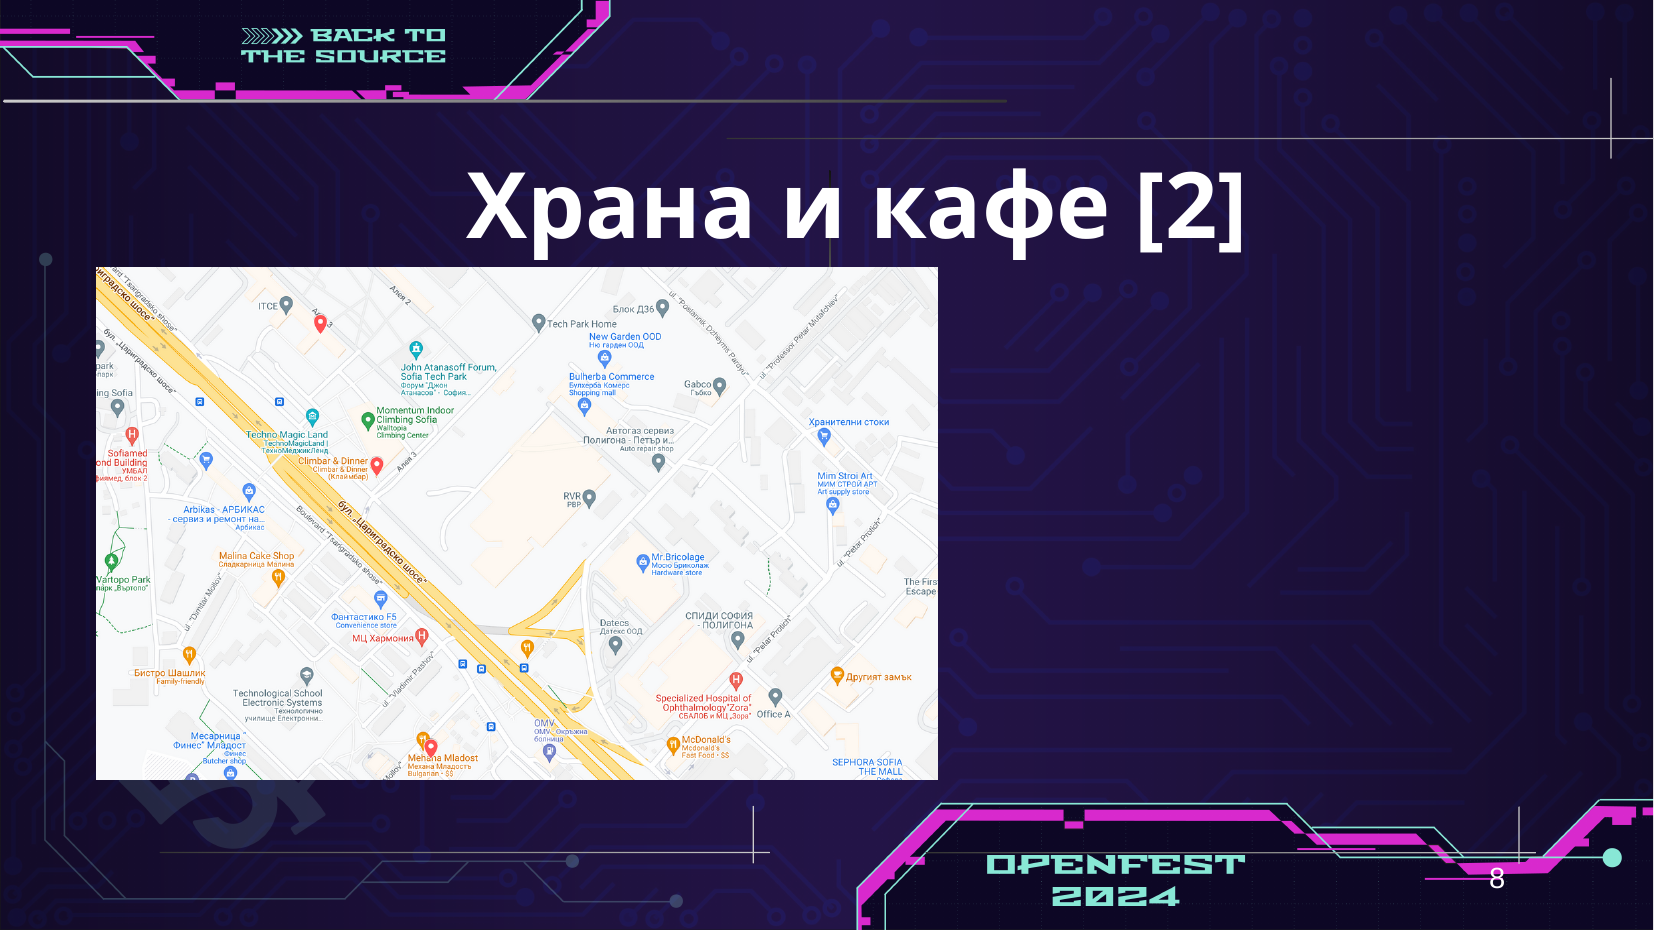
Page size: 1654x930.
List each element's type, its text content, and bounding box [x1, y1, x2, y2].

title Храна и кафе [2] [75, 138, 1640, 268]
picture [0, 0, 1654, 930]
